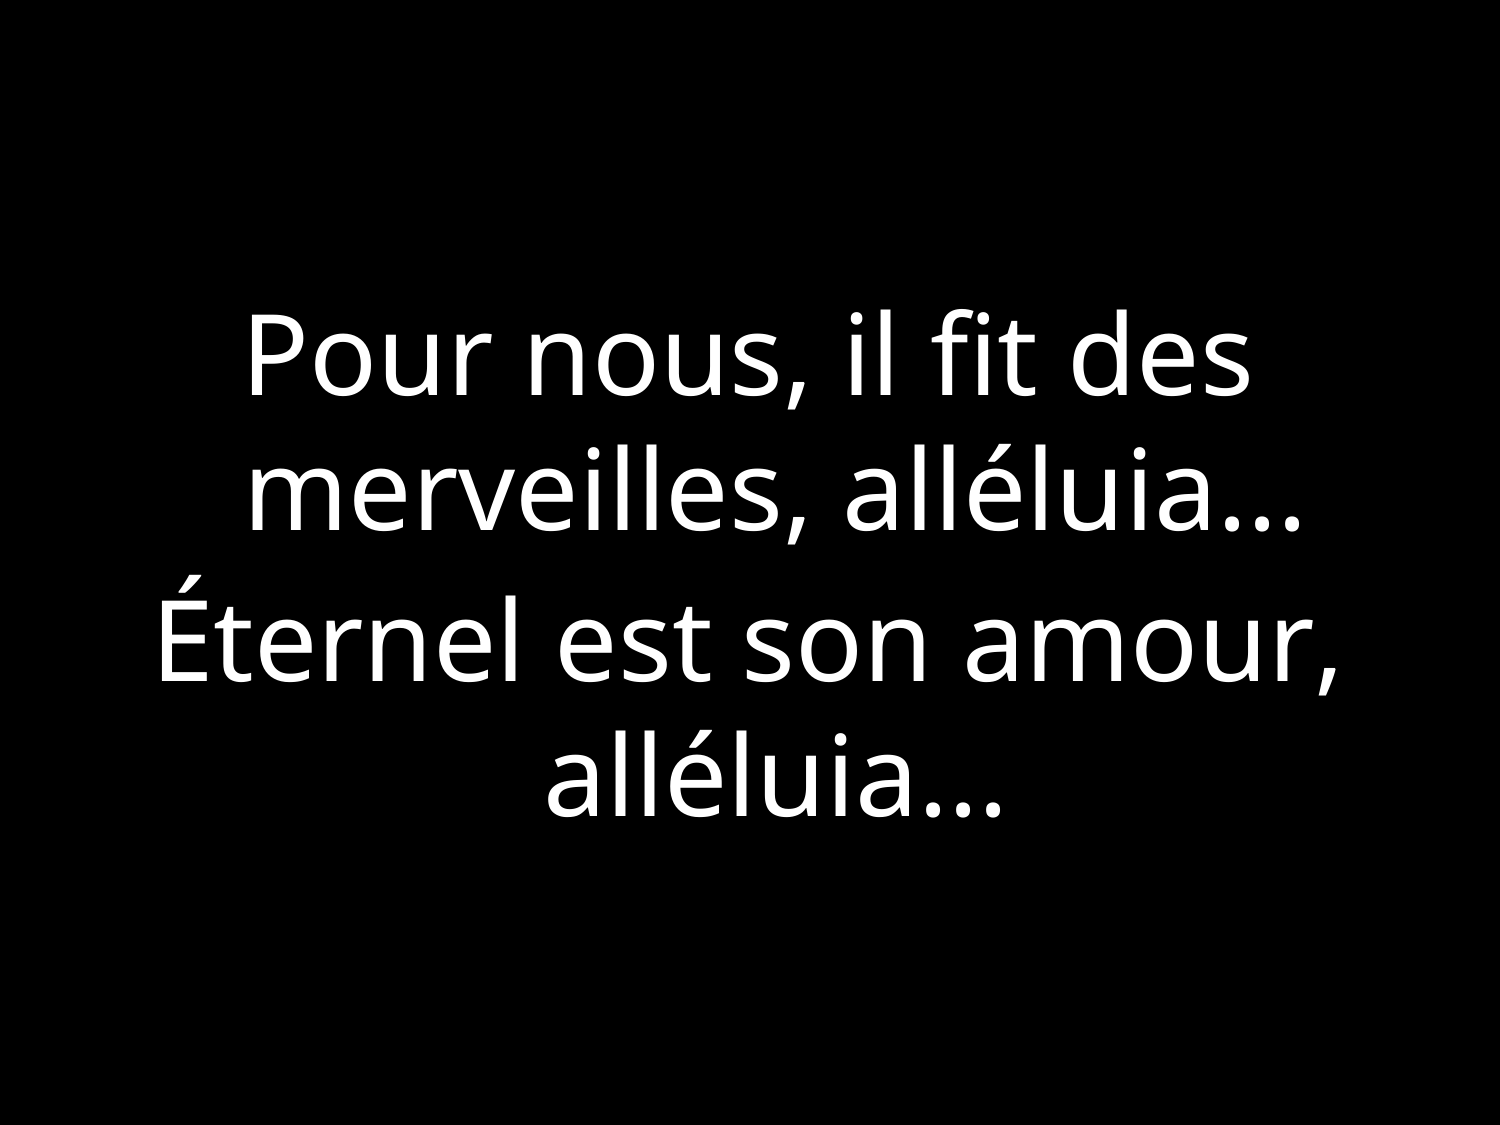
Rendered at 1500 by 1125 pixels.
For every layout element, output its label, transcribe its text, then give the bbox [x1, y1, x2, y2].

subtitle Pour nous, il fit des merveilles, alléluia... Éternel est son amour, alléluia... [43, 35, 1453, 1087]
